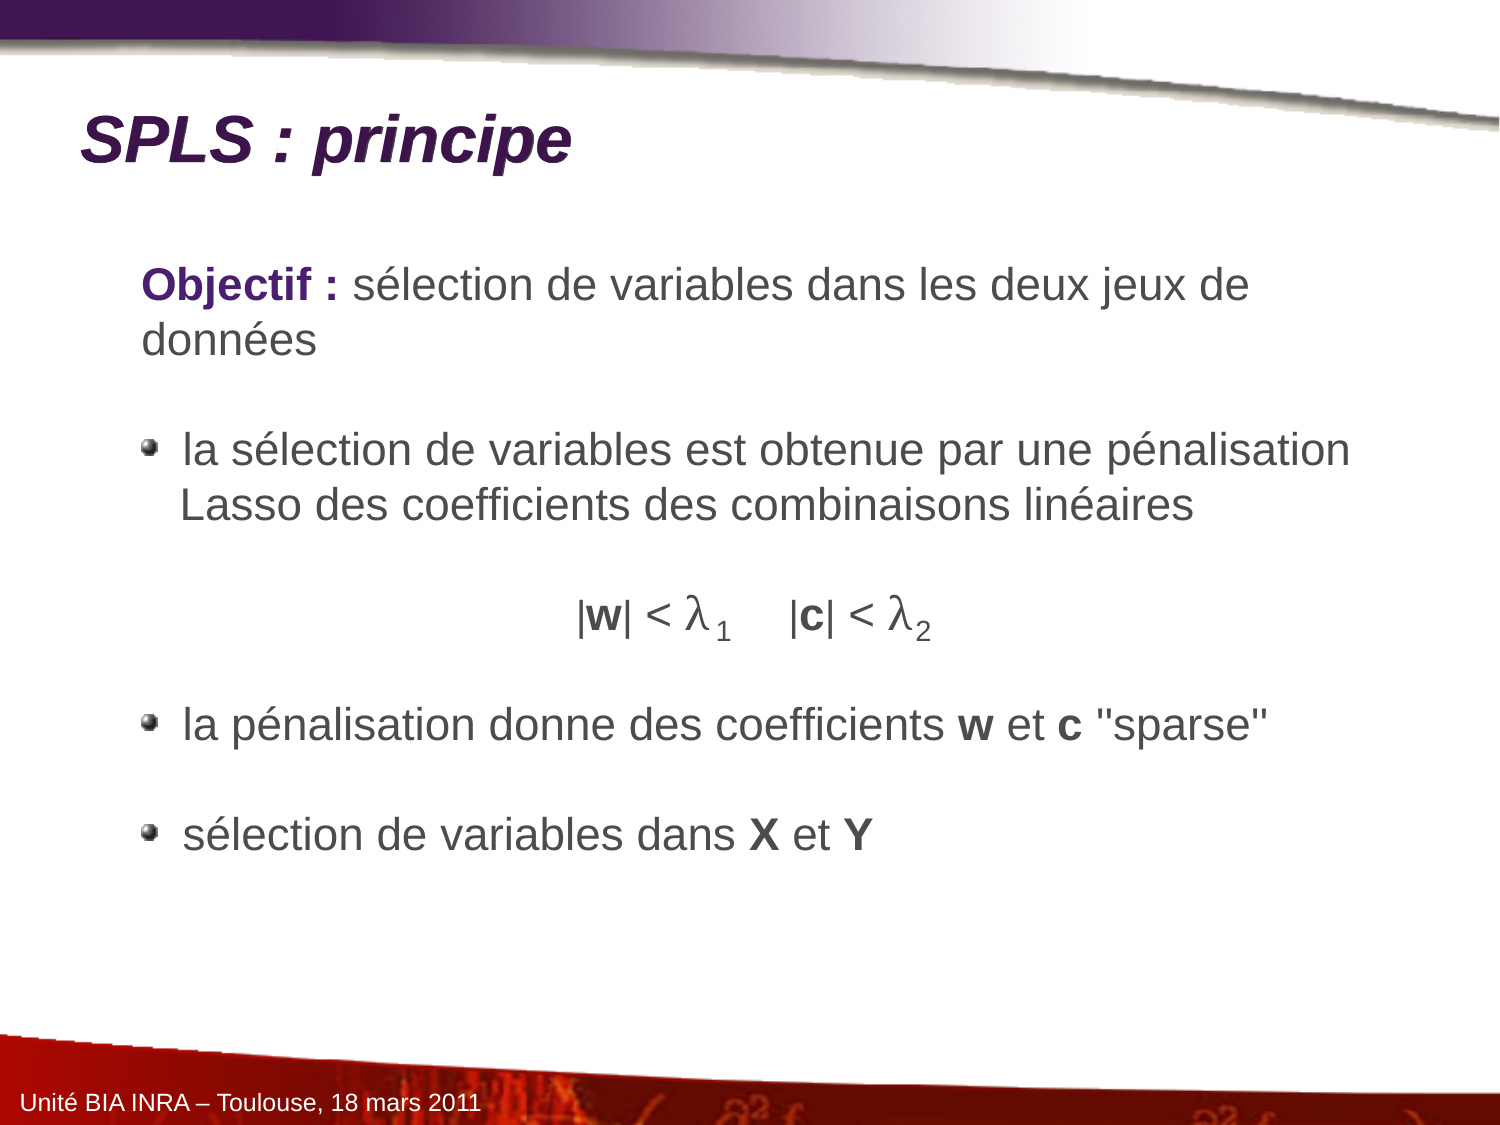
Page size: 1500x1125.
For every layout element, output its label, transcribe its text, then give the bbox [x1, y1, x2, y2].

picture [0, 0, 1500, 154]
title SPLS : principe [80, 102, 987, 177]
picture [0, 1022, 1500, 1125]
text_box 2 [900, 604, 947, 655]
text_box Objectif : sélection de variables dans les deux jeux de données la sélection de variables est obtenue par une pénalisation Lasso des coefficients des combinaisons linéaires |w| < λ |c| < λ la pénalisation donne des coefficients w et c ''sparse'' sélection de variables dans X et Y [126, 247, 1374, 918]
text_box 1 [700, 604, 747, 655]
